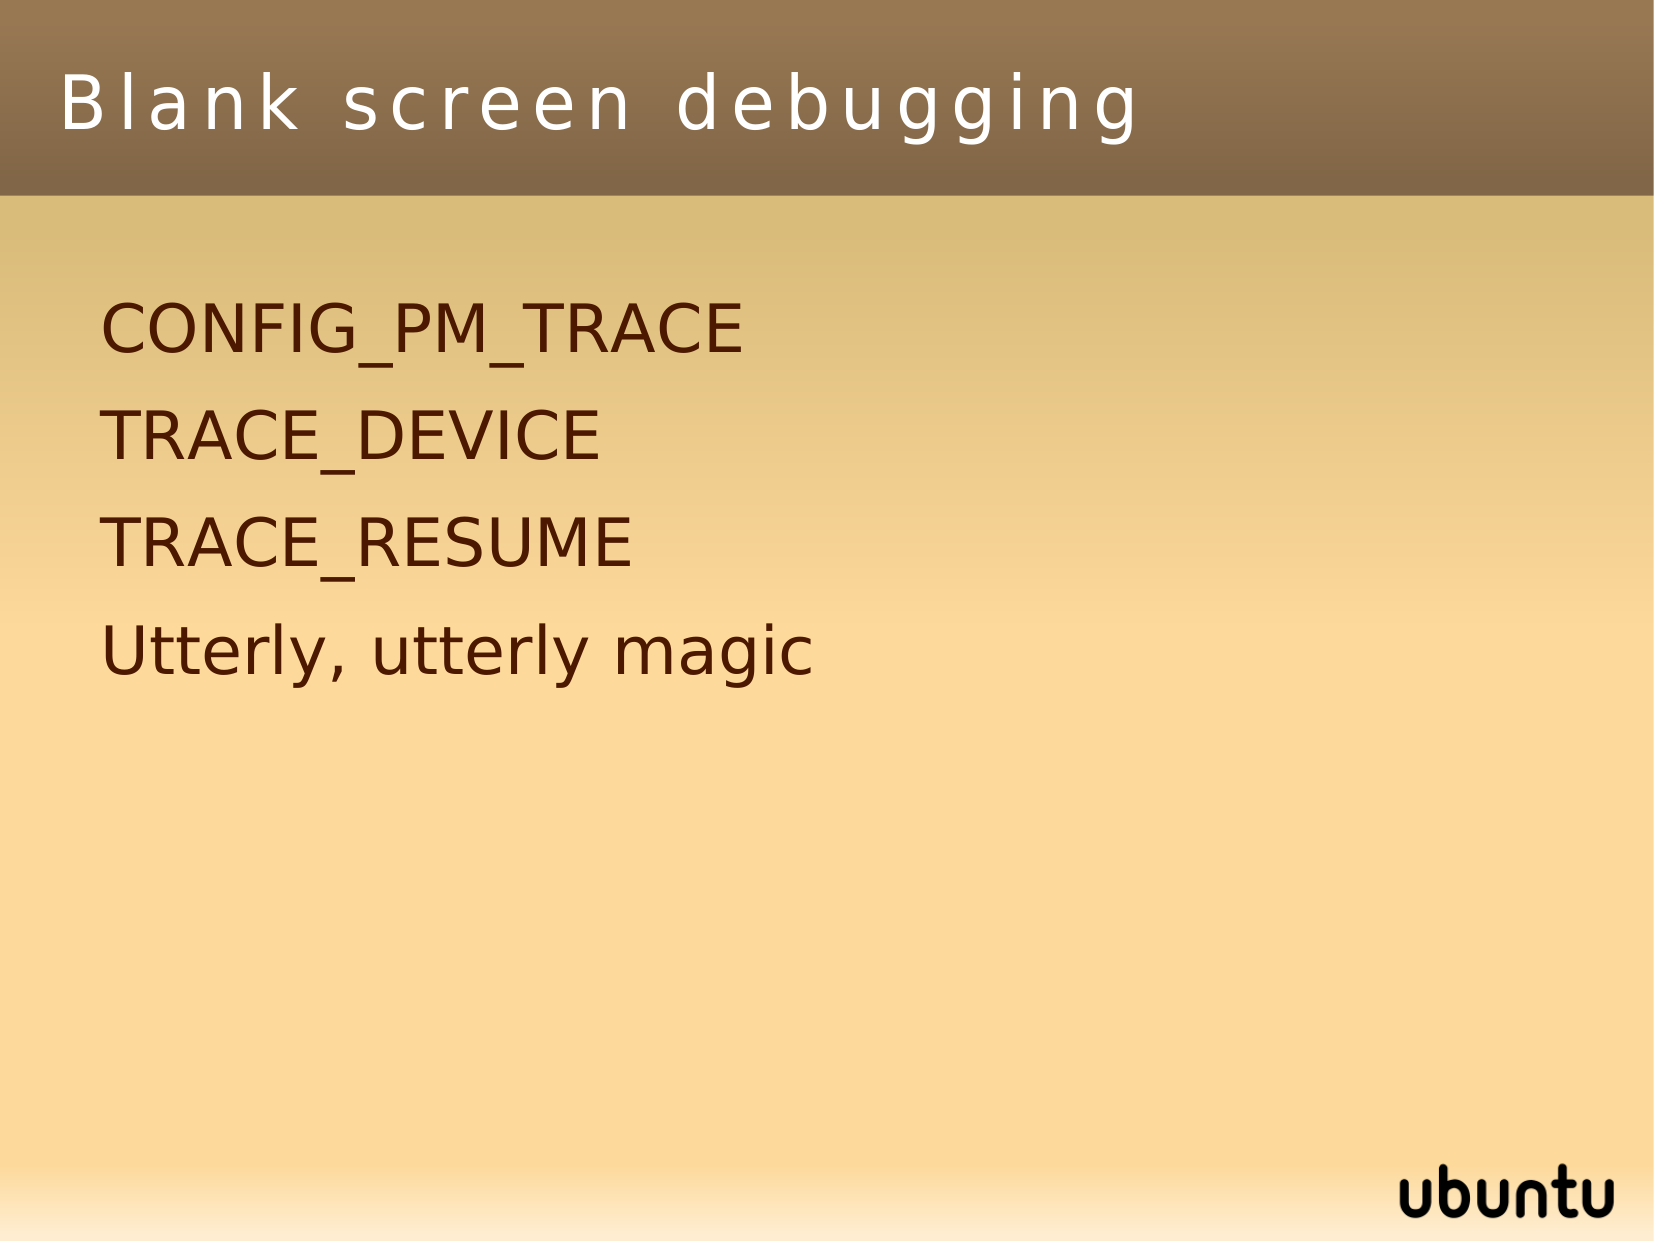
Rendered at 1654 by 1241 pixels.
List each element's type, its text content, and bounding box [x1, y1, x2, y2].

list CONFIG_PM_TRACE TRACE_DEVICE TRACE_RESUME Utterly, utterly magic [82, 290, 1571, 1094]
title Blank screen debugging [59, 29, 1595, 178]
picture [0, 0, 1654, 1241]
